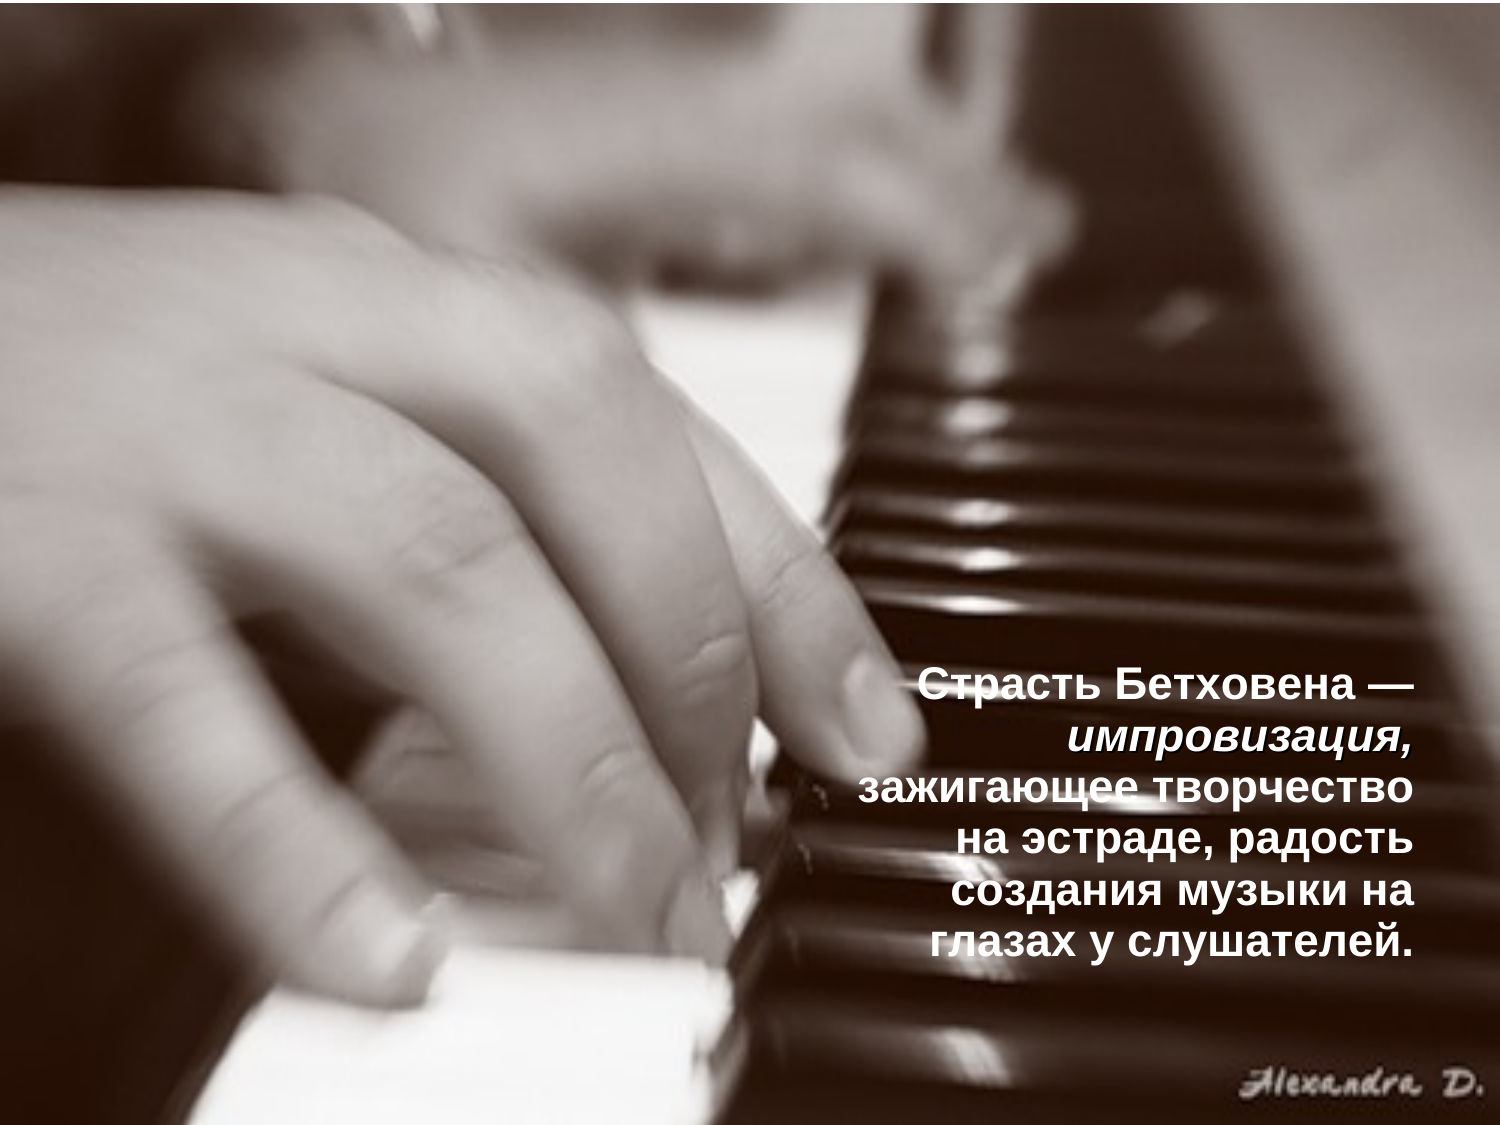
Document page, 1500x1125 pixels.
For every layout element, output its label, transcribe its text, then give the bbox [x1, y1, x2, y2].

list Страсть Бетховена — импровизация, зажигающее творчество на эстраде, радость создания музыки на глазах у слушателей. [755, 183, 1415, 1046]
picture [0, 3, 1500, 1125]
